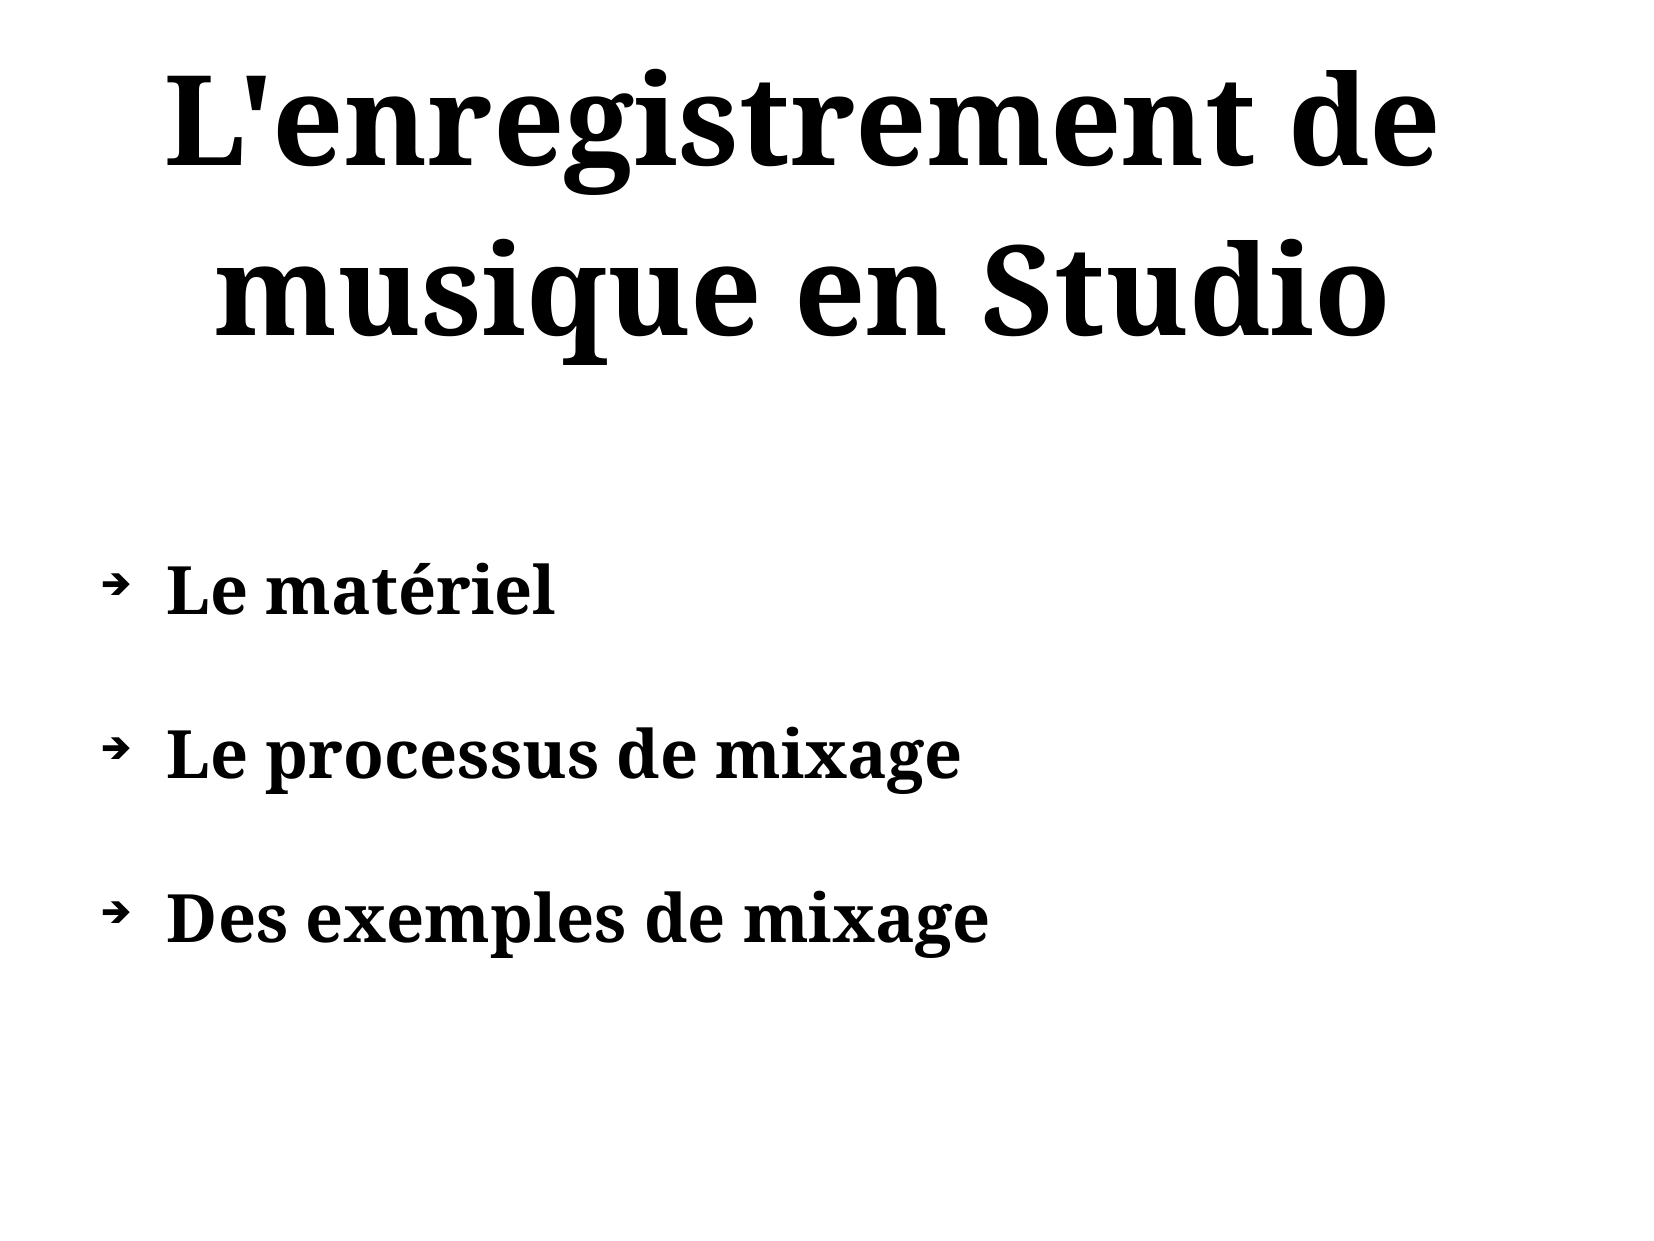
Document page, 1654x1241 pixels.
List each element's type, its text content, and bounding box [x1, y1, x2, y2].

title Le matériel [100, 552, 1577, 716]
title Le processus de mixage [100, 716, 1577, 879]
title Des exemples de mixage [100, 879, 1577, 1043]
title L'enregistrement de musique en Studio [59, 49, 1548, 355]
